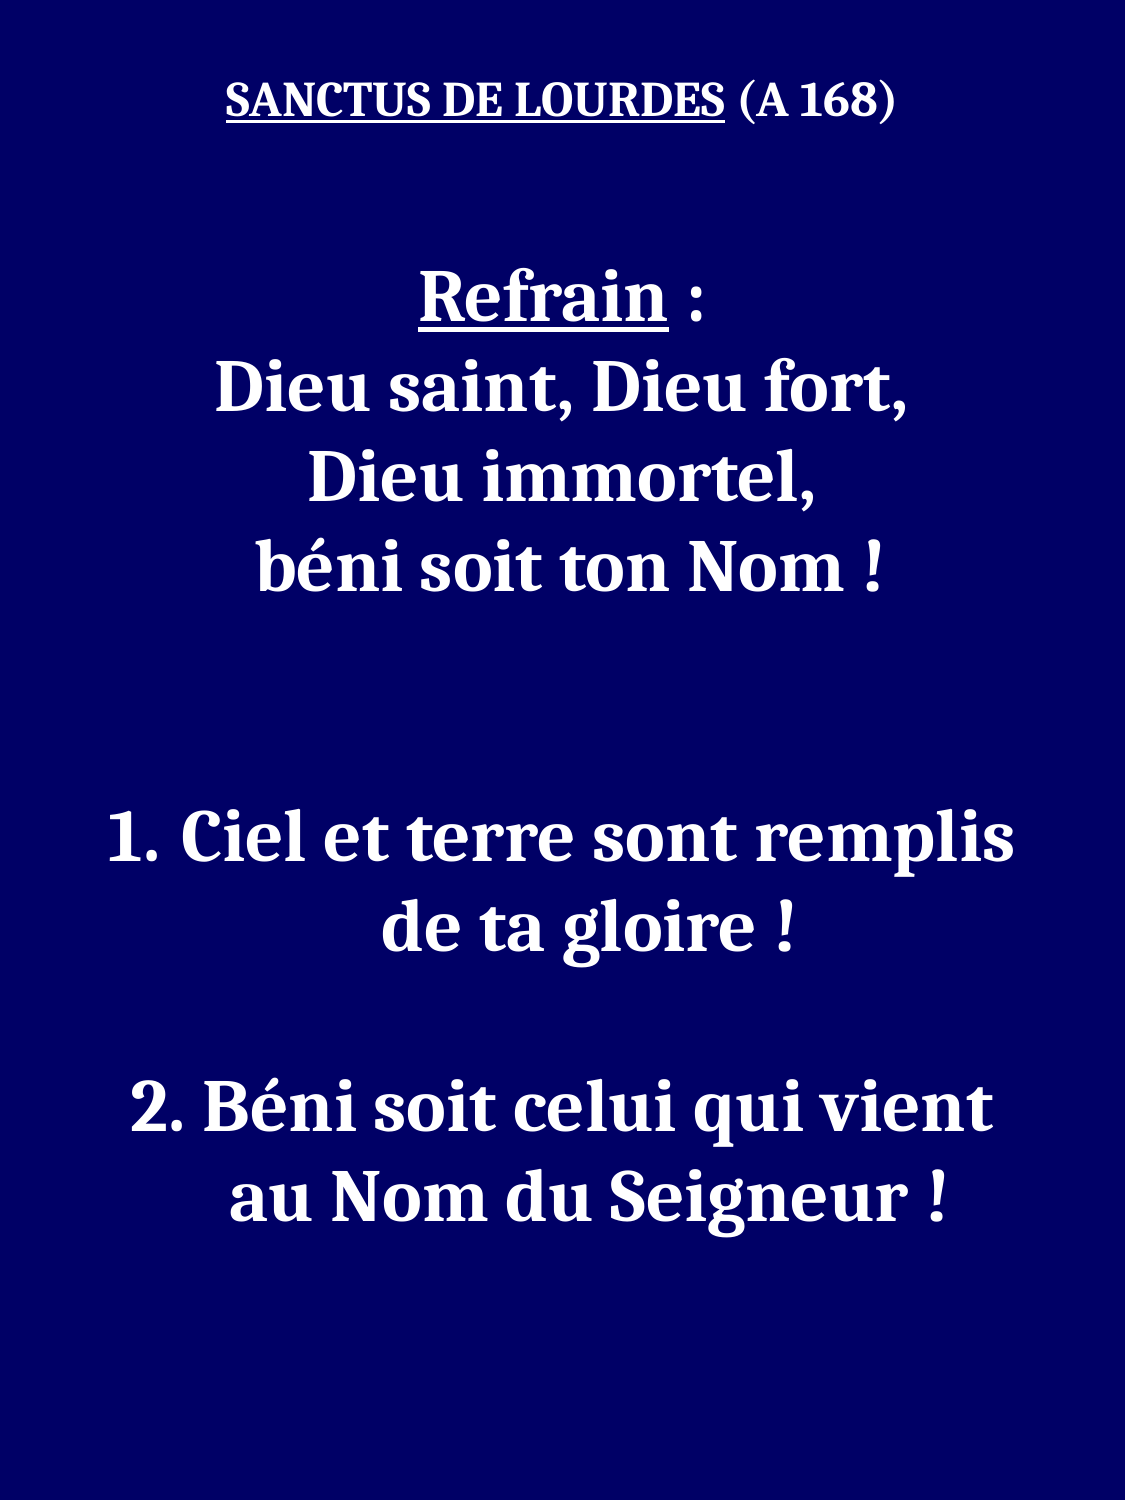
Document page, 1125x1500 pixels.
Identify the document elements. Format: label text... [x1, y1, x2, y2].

text_box SANCTUS DE LOURDES (A 168) Refrain : Dieu saint, Dieu fort, Dieu immortel, béni soit ton Nom ! Ciel et terre sont remplis de ta gloire ! Béni soit celui qui vient au Nom du Seigneur ! [0, 59, 1125, 1245]
